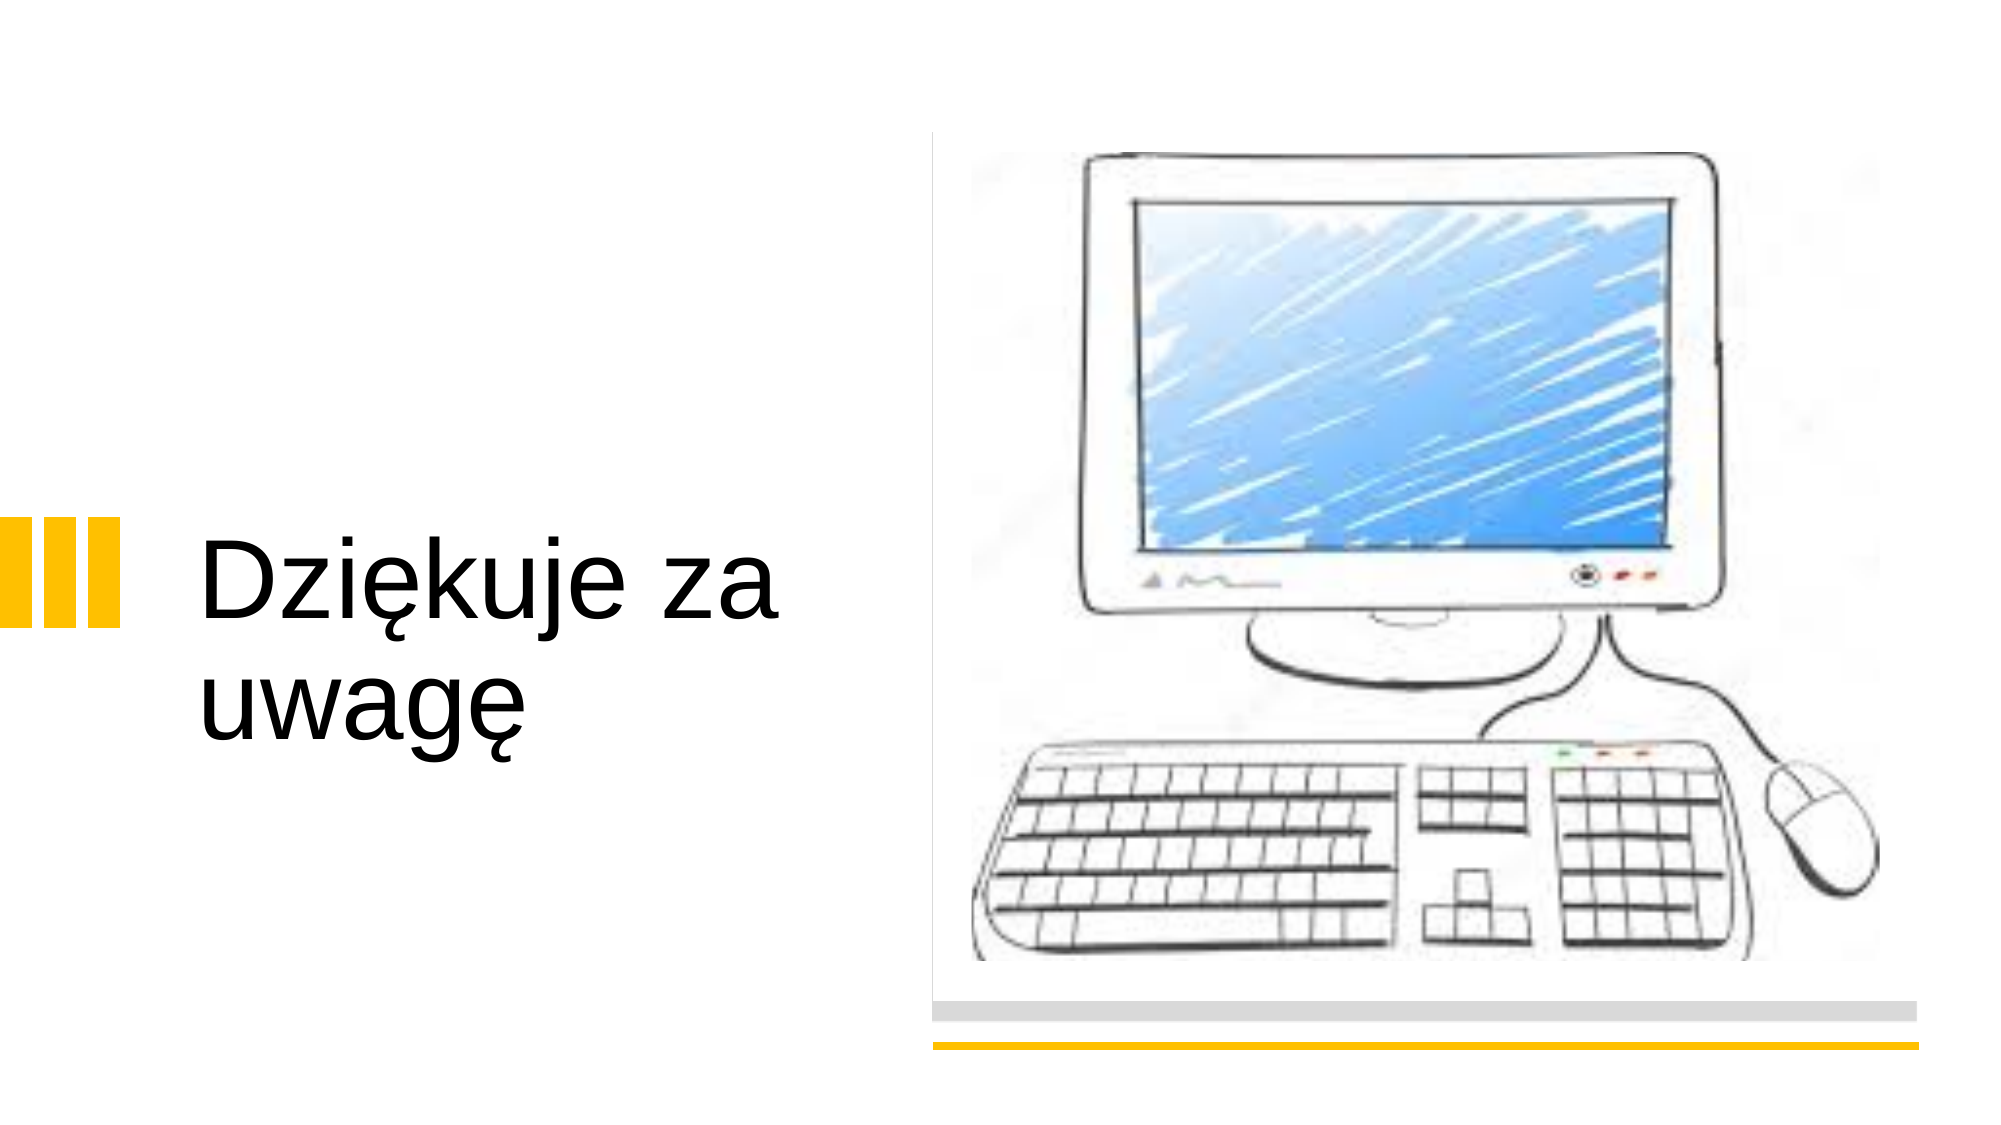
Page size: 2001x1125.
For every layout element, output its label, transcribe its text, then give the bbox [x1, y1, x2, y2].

text_box [0, 0, 2000, 1125]
title Dziękuje za uwagę [182, 513, 845, 906]
picture [971, 152, 1880, 961]
